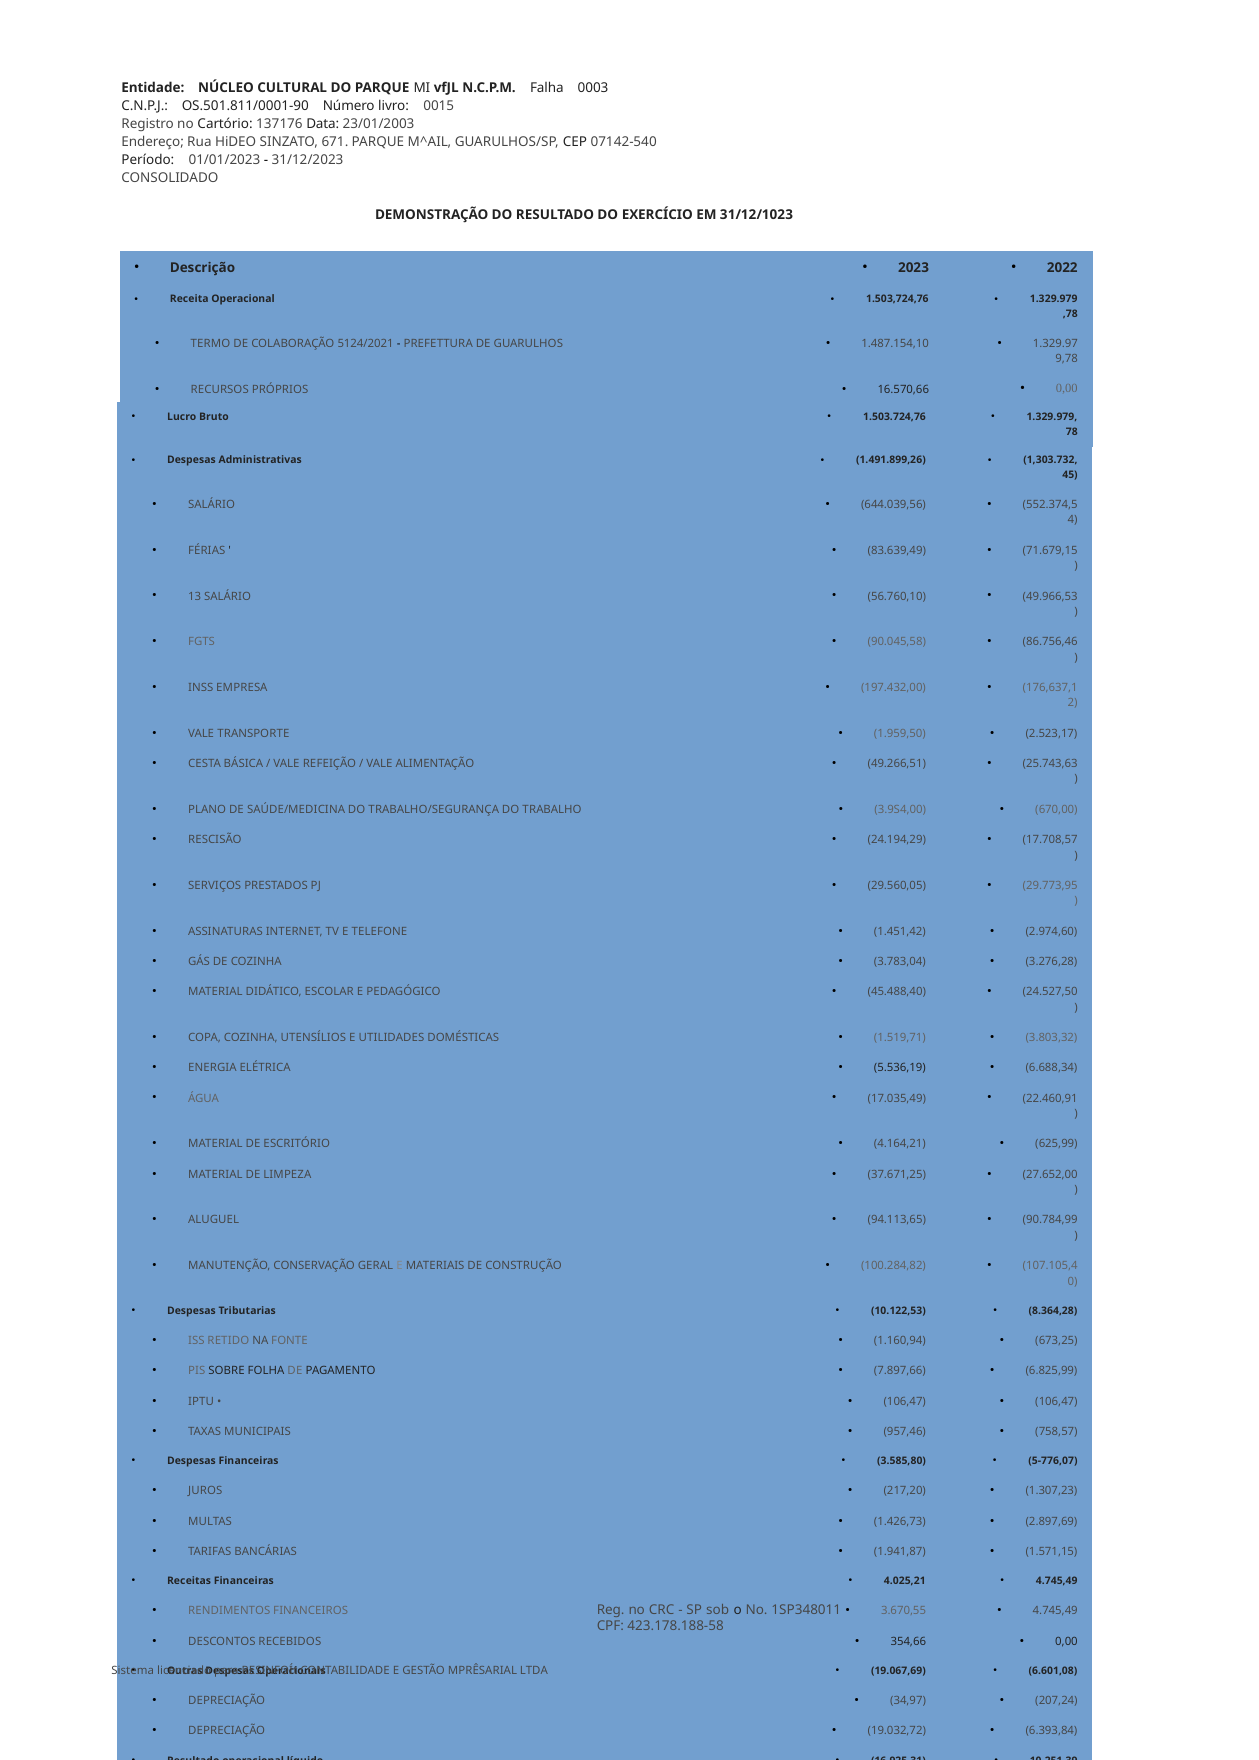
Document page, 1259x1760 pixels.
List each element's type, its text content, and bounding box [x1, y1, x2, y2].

table_cell MATERIAL DE ESCRITÓRIO [117, 1128, 691, 1159]
table_cell VALE TRANSPORTE [117, 718, 691, 748]
table_cell Despesas Tributarias [117, 1296, 691, 1325]
table_cell ALUGUEL [117, 1204, 691, 1250]
table_cell SALÁRIO [117, 489, 691, 535]
table_cell MANUTENÇÃO, CONSERVAÇÃO GERAL E MATERIAIS DE CONSTRUÇÃO [117, 1250, 691, 1296]
table_cell FGTS [117, 626, 691, 672]
table_cell 0,00 [977, 374, 1093, 404]
table_cell (207,24) [972, 1685, 1092, 1715]
table_cell (1.571,15) [972, 1536, 1092, 1566]
table_cell (1.941,87) [691, 1536, 972, 1566]
table_cell (1.426,73) [691, 1506, 972, 1536]
table_cell PIS SOBRE FOLHA DE PAGAMENTO [117, 1355, 691, 1386]
text_box Entidade: NÚCLEO CULTURAL DO PARQUE MI vfJL N.C.P.M. Falha 0003 C.N.P.J.: OS.501.811/0001-90 Número livro: 0015 Registro no Cartório: 137176 Data: 23/01/2003 Endereço; Rua HiDEO SINZATO, 671. PARQUE M^AIL, GUARULHOS/SP, CEP 07142-540 Período: 01/01/2023 - 31/12/2023 CONSOLIDADO [121, 77, 1091, 186]
table_cell DEPRECIAÇÃO [117, 1715, 691, 1746]
table_cell (758,57) [972, 1416, 1092, 1446]
table_cell CESTA BÁSICA / VALE REFEIÇÃO / VALE ALIMENTAÇÃO [117, 748, 691, 794]
table_cell ASSINATURAS INTERNET, TV E TELEFONE [117, 916, 691, 946]
table_cell Outras Despesas Operacionais [117, 1656, 691, 1685]
table_cell (3.783,04) [691, 946, 972, 976]
table_cell (2.523,17) [972, 718, 1092, 748]
table_cell (34,97) [691, 1685, 972, 1715]
table_cell (45.488,40) [691, 976, 972, 1022]
table_cell DEPRECIAÇÃO [117, 1685, 691, 1715]
table_cell FÉRIAS ' [117, 535, 691, 580]
table_cell ENERGIA ELÉTRICA [117, 1052, 691, 1082]
table_cell SERVIÇOS PRESTADOS PJ [117, 870, 691, 916]
table_cell (29.560,05) [691, 870, 972, 916]
table_cell (3.276,28) [972, 946, 1092, 976]
table_cell MATERIAL DE LIMPEZA [117, 1159, 691, 1204]
table_cell RECURSOS PRÓPRIOS [120, 374, 688, 402]
table_cell (17.708,57) [972, 824, 1092, 870]
table_cell (6.688,34) [972, 1052, 1092, 1082]
table_cell (90.784,99) [972, 1204, 1092, 1250]
table_cell (17.035,49) [691, 1082, 972, 1128]
text_box DEMONSTRAÇÃO DO RESULTADO DO EXERCÍCIO EM 31/12/1023 [375, 206, 840, 228]
table_cell (673,25) [972, 1325, 1092, 1355]
table_cell (100.284,82) [691, 1250, 972, 1296]
table_cell (10.122,53) [691, 1296, 972, 1325]
table_cell MULTAS [117, 1506, 691, 1536]
table_cell (83.639,49) [691, 535, 972, 580]
table_cell (86.756,46) [972, 626, 1092, 672]
table_cell (1.959,50) [691, 718, 972, 748]
table_cell Resultado operacional líquido [117, 1746, 691, 1760]
table_cell (19.032,72) [691, 1715, 972, 1746]
table_cell (6.825,99) [972, 1355, 1092, 1386]
table_cell (22.460,91) [972, 1082, 1092, 1128]
table_cell (670,00) [972, 794, 1092, 824]
table_cell Receitas Financeiras [117, 1566, 691, 1595]
table_cell (27.652,00) [972, 1159, 1092, 1204]
table_cell IPTU • [117, 1386, 691, 1416]
table_cell (8.364,28) [972, 1296, 1092, 1325]
table_cell (106,47) [691, 1386, 972, 1416]
table_header Descrição [120, 251, 688, 284]
table_header 2023 [688, 251, 977, 284]
table_cell (106,47) [972, 1386, 1092, 1416]
table_cell 1.329.979,78 [977, 284, 1093, 328]
table_cell (1,303.732,45) [972, 445, 1092, 489]
table_cell Despesas Administrativas [117, 445, 691, 489]
table_cell (37.671,25) [691, 1159, 972, 1204]
table_cell INSS EMPRESA [117, 672, 691, 718]
table_cell 0,00 [972, 1626, 1092, 1656]
table_cell Receita Operacional [120, 284, 688, 328]
table_cell (625,99) [972, 1128, 1092, 1159]
table_cell ÁGUA [117, 1082, 691, 1128]
table_cell JUROS [117, 1475, 691, 1506]
table_cell 1.487.154,10 [688, 328, 977, 374]
table_cell DESCONTOS RECEBIDOS [117, 1626, 691, 1656]
table_cell COPA, COZINHA, UTENSÍLIOS E UTILIDADES DOMÉSTICAS [117, 1022, 691, 1052]
table_cell 4.745,49 [972, 1595, 1092, 1626]
table_cell (957,46) [691, 1416, 972, 1446]
table_cell (7.897,66) [691, 1355, 972, 1386]
table_cell (3.585,80) [691, 1446, 972, 1475]
table_cell 13 SALÁRIO [117, 580, 691, 626]
table_cell (71.679,15) [972, 535, 1092, 580]
table_cell (6.601,08) [972, 1656, 1092, 1685]
table_cell (19.067,69) [691, 1656, 972, 1685]
table_cell 354,66 [691, 1626, 972, 1656]
text_box Sistema licenciado para RESINFOÍt CONTABILIDADE E GESTÃO MPRÊSARIAL LTDA [111, 1664, 564, 1683]
table_cell (24.194,29) [691, 824, 972, 870]
table_cell TERMO DE COLABORAÇÃO 5124/2021 - PREFETTURA DE GUARULHOS [120, 328, 688, 374]
table_cell GÁS DE COZINHA [117, 946, 691, 976]
table_cell TAXAS MUNICIPAIS [117, 1416, 691, 1446]
table_cell (49.266,51) [691, 748, 972, 794]
table_cell (49.966,53) [972, 580, 1092, 626]
table_cell RESCISÃO [117, 824, 691, 870]
table_header 1.503.724,76 [691, 402, 972, 445]
table_cell (24.527,50) [972, 976, 1092, 1022]
table_cell (6.393,84) [972, 1715, 1092, 1746]
table_cell (29.773,95) [972, 870, 1092, 916]
table_cell (5-776,07) [972, 1446, 1092, 1475]
table_cell (2.974,60) [972, 916, 1092, 946]
table_cell (197.432,00) [691, 672, 972, 718]
table_cell (56.760,10) [691, 580, 972, 626]
table_cell Despesas Financeiras [117, 1446, 691, 1475]
table_cell 4.745,49 [972, 1566, 1092, 1595]
table_cell (1.519,71) [691, 1022, 972, 1052]
table_cell (90.045,58) [691, 626, 972, 672]
table_cell (3.9S4,00) [691, 794, 972, 824]
table_cell PLANO DE SAÚDE/MEDICINA DO TRABALHO/SEGURANÇA DO TRABALHO [117, 794, 691, 824]
table_cell (1.160,94) [691, 1325, 972, 1355]
table_cell (25.743,63) [972, 748, 1092, 794]
table_cell (552.374,54) [972, 489, 1092, 535]
table_cell 1.329.979,78 [977, 328, 1093, 374]
table_cell RENDIMENTOS FINANCEIROS [117, 1595, 691, 1626]
table_cell 10.251,39 [972, 1746, 1092, 1760]
table_cell (217,20) [691, 1475, 972, 1506]
table_cell (4.164,21) [691, 1128, 972, 1159]
table_cell (3.803,32) [972, 1022, 1092, 1052]
table_header Lucro Bruto [117, 402, 691, 445]
table_cell (176,637,12) [972, 672, 1092, 718]
table_cell (1.491.899,26) [691, 445, 972, 489]
table_cell (1.307,23) [972, 1475, 1092, 1506]
table_cell (5.536,19) [691, 1052, 972, 1082]
table_cell 3.670,55 [691, 1595, 972, 1626]
table_header 2022 [977, 251, 1093, 284]
text_box Reg. no CRC - SP sob o No. 1SP348011 CPF: 423.178.188-58 [597, 1601, 844, 1636]
table_cell ISS RETIDO NA FONTE [117, 1325, 691, 1355]
table_cell (644.039,56) [691, 489, 972, 535]
table_cell (107.105,40) [972, 1250, 1092, 1296]
table_cell 4.025,21 [691, 1566, 972, 1595]
table_cell (2.897,69) [972, 1506, 1092, 1536]
table_header 1.329.979,78 [972, 402, 1092, 445]
table_cell 16.570,66 [688, 374, 977, 402]
table_cell 1.503,724,76 [688, 284, 977, 328]
table_cell TARIFAS BANCÁRIAS [117, 1536, 691, 1566]
table_cell (16.925,31) [691, 1746, 972, 1760]
table_cell MATERIAL DIDÁTICO, ESCOLAR E PEDAGÓGICO [117, 976, 691, 1022]
table_cell (1.451,42) [691, 916, 972, 946]
table_cell (94.113,65) [691, 1204, 972, 1250]
